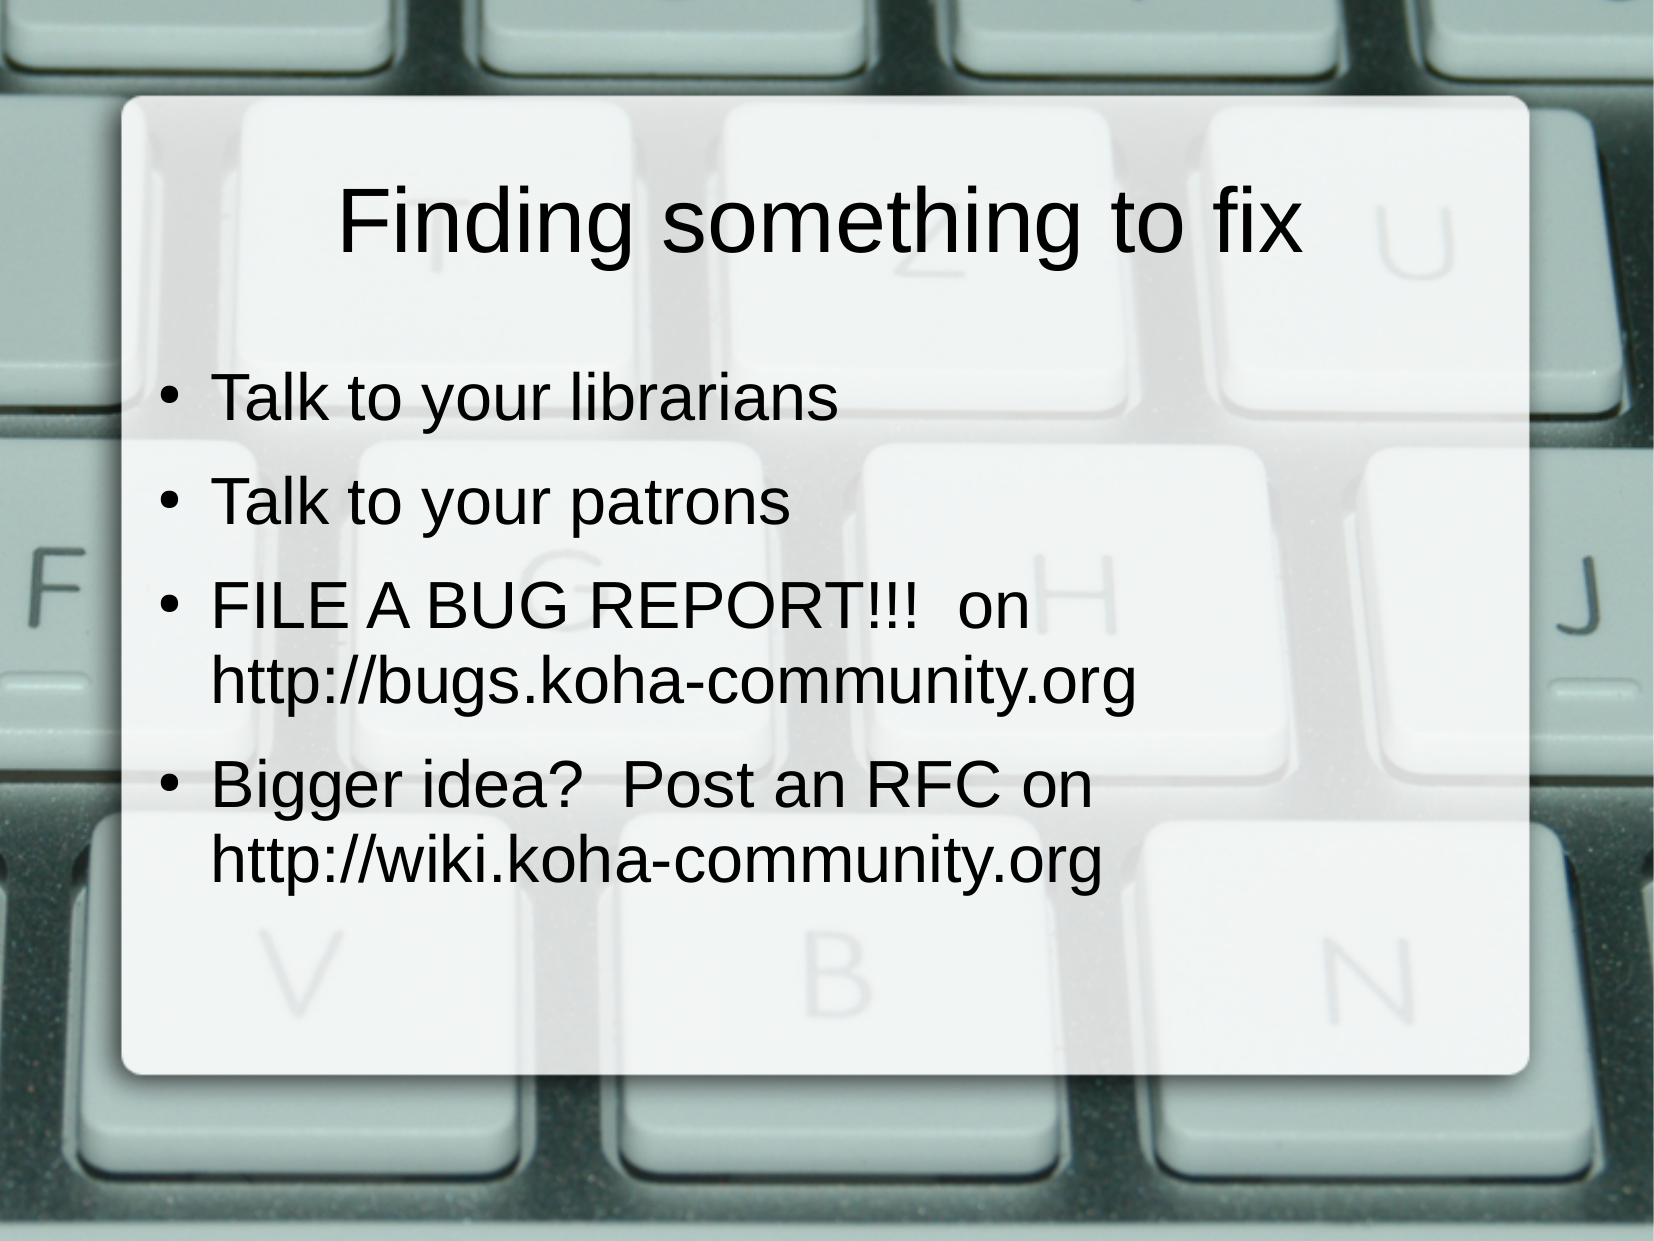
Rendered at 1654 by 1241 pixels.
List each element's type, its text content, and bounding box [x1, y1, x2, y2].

title Finding something to fix [135, 117, 1506, 325]
list Talk to your librarians Talk to your patrons FILE A BUG REPORT!!! on http://bugs.koha-community.org Bigger idea? Post an RFC on http://wiki.koha-community.org [139, 359, 1499, 1178]
picture [0, 0, 1654, 1241]
